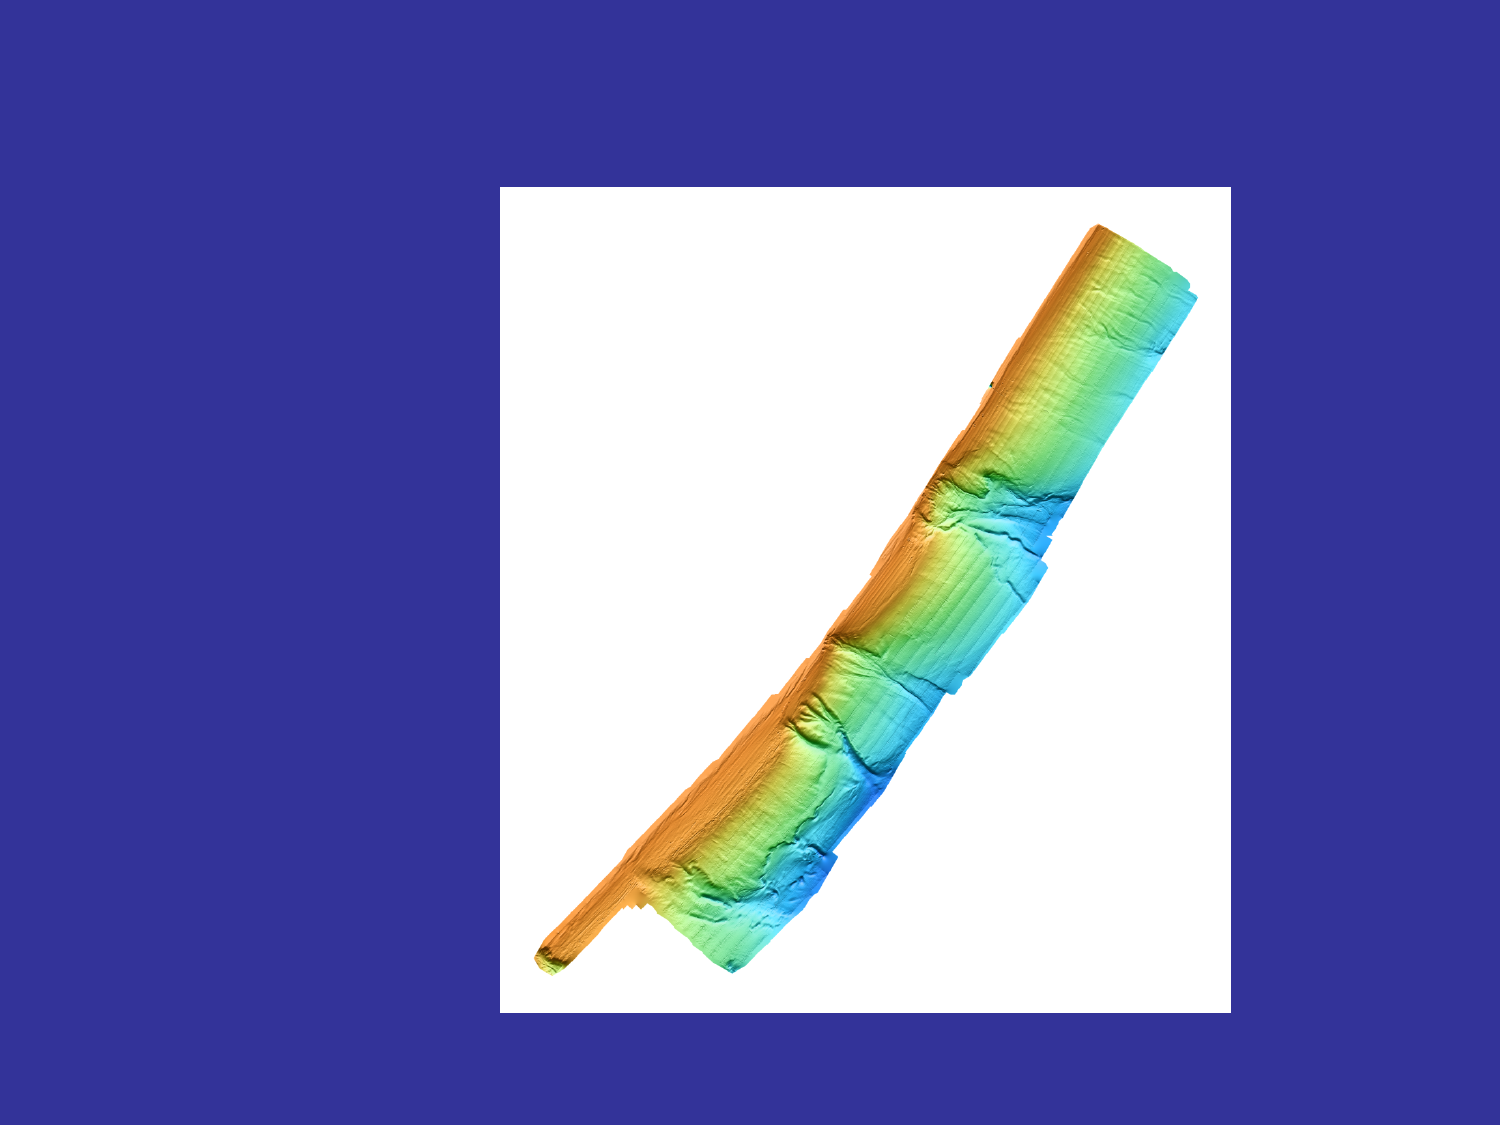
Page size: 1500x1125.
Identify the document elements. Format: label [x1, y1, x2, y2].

picture [500, 187, 1231, 1013]
